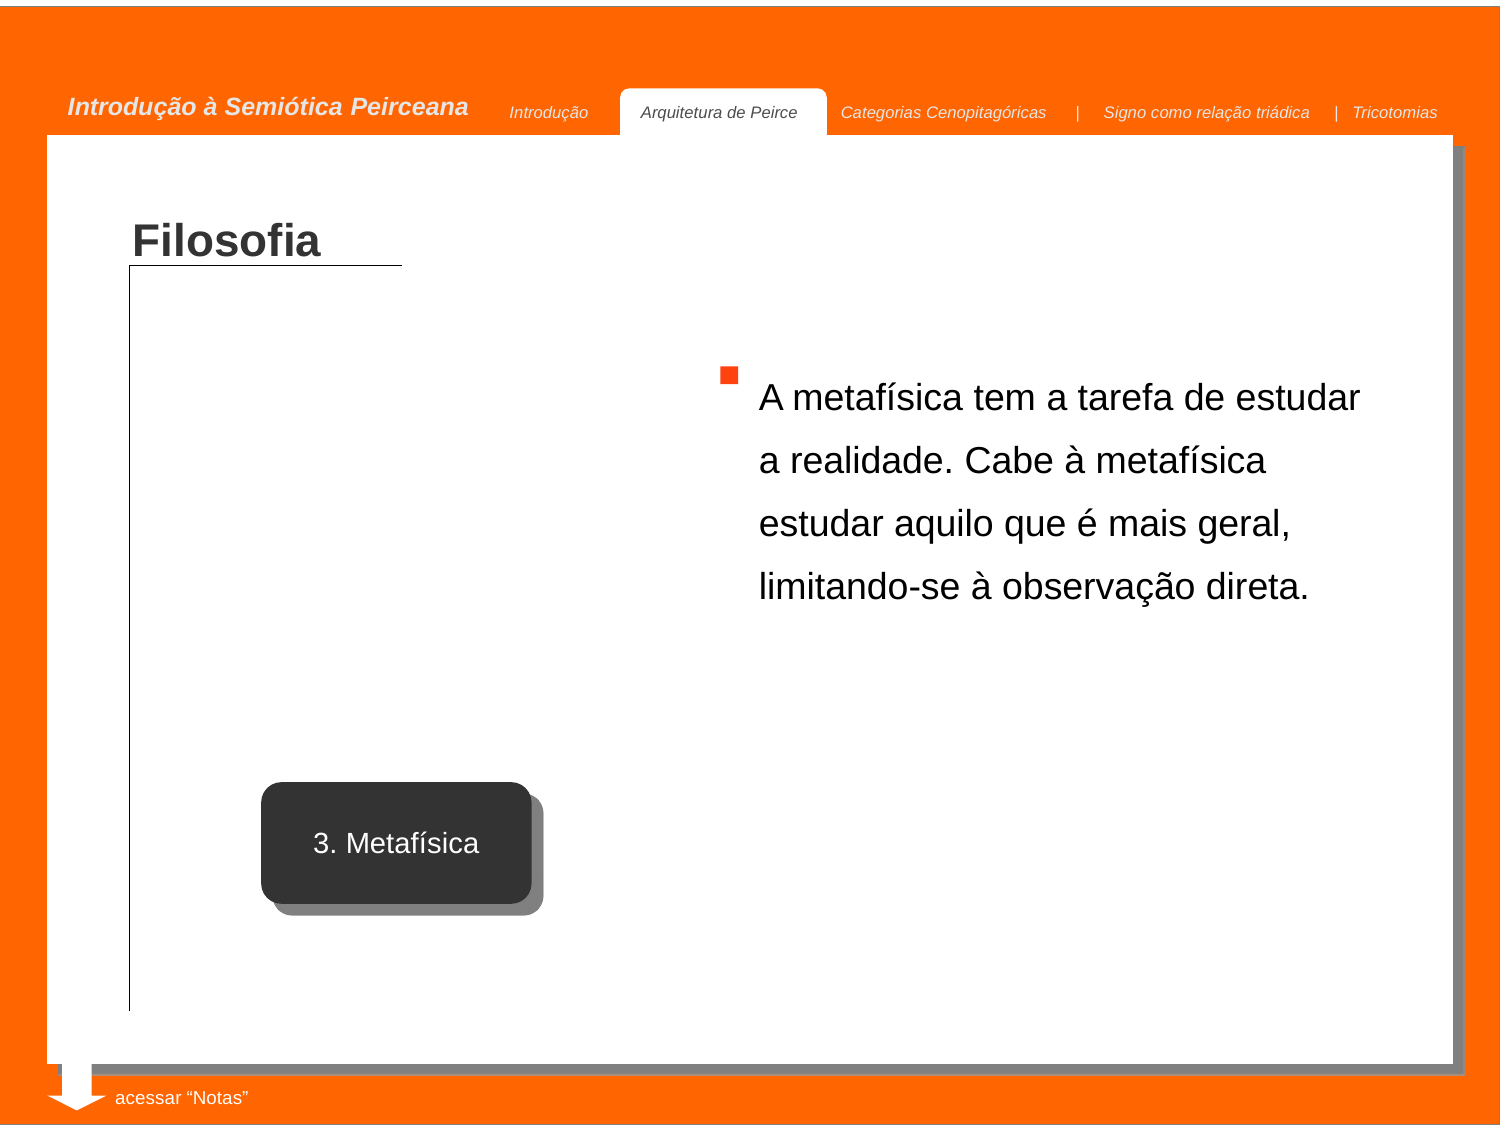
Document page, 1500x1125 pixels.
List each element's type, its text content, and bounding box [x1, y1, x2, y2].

text_box [47, 1051, 100, 1111]
text_box A metafísica tem a tarefa de estudar a realidade. Cabe à metafísica estudar aquilo que é mais geral, limitando-se à observação direta. [744, 348, 1388, 658]
text_box Filosofia [130, 266, 337, 276]
text_box 3. Metafísica [261, 782, 532, 904]
text_box Filosofia [118, 207, 337, 276]
text_box [720, 366, 739, 385]
text_box acessar “Notas” [100, 1080, 278, 1116]
